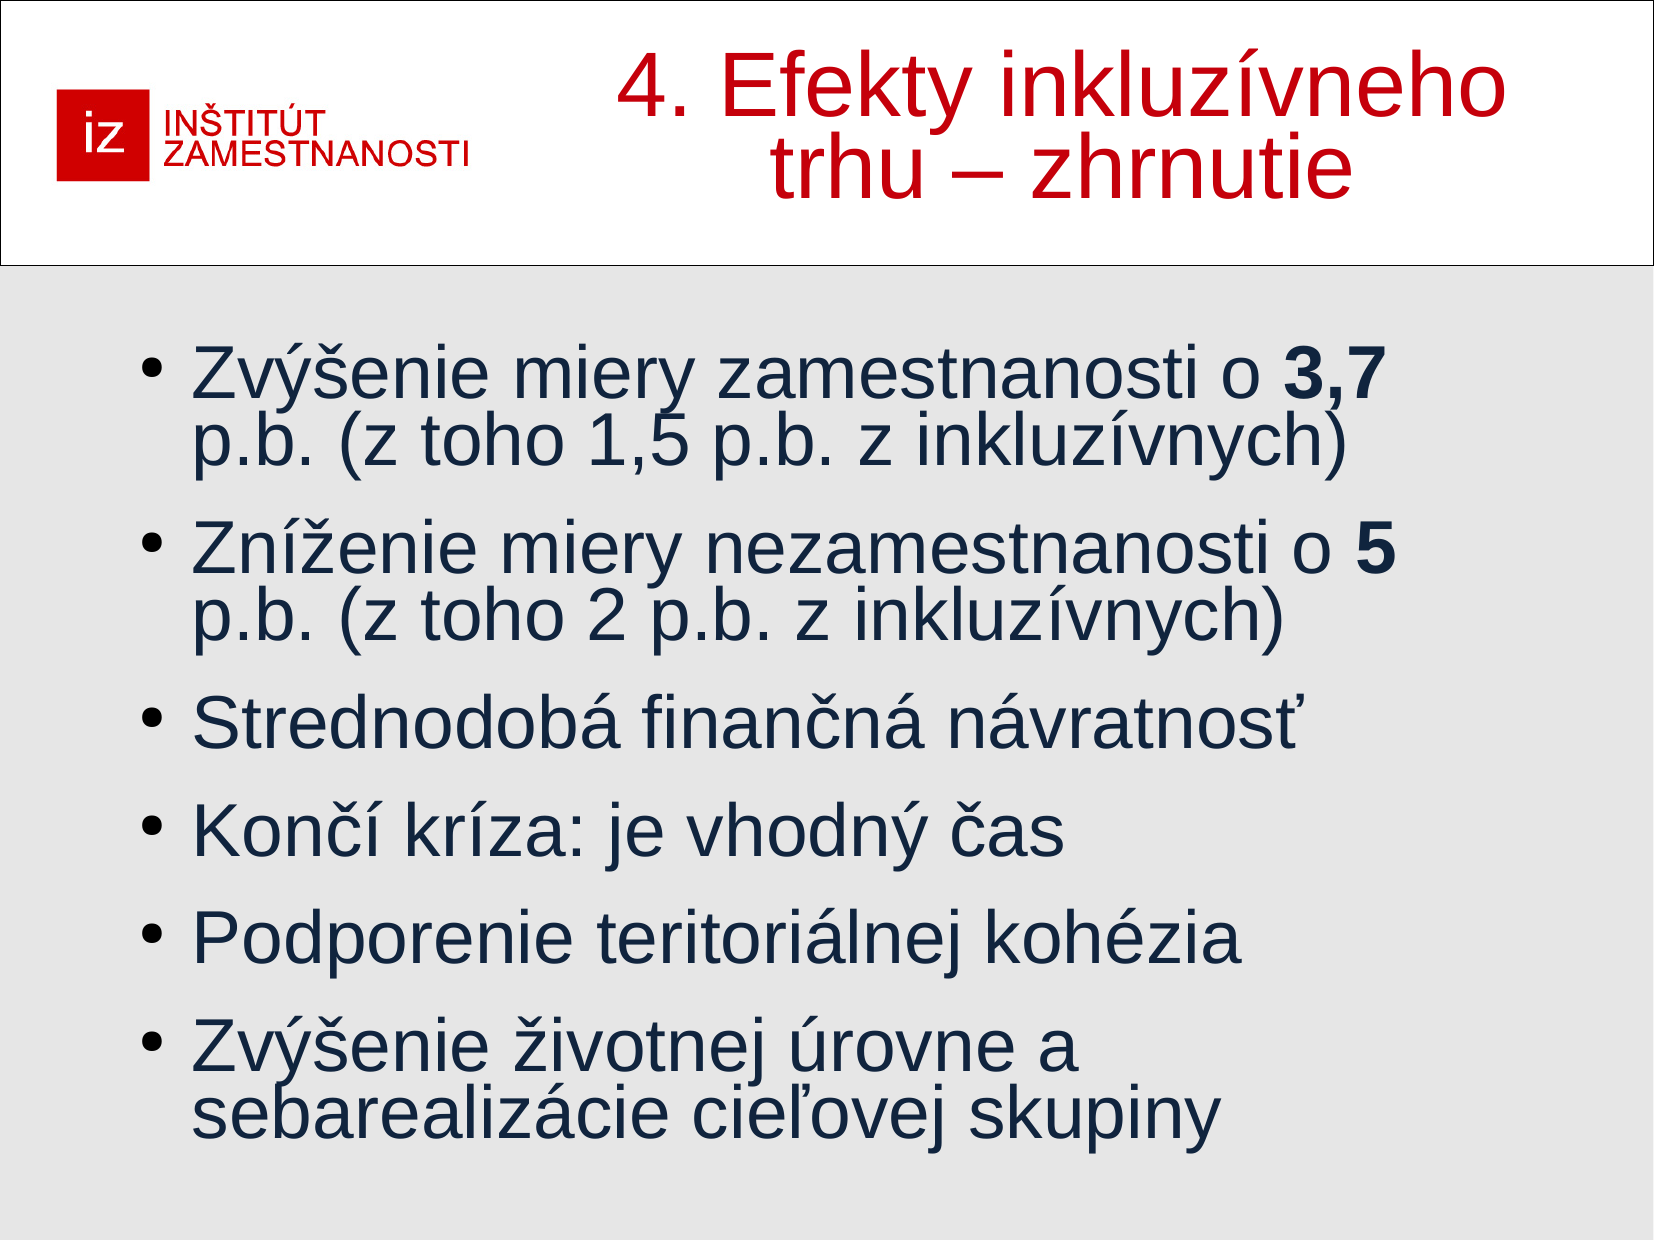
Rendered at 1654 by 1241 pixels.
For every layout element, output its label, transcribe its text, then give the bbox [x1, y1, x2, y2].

picture [5, 8, 518, 257]
list Zvýšenie miery zamestnanosti o 3,7 p.b. (z toho 1,5 p.b. z inkluzívnych) Zníženie miery nezamestnanosti o 5 p.b. (z toho 2 p.b. z inkluzívnych) Strednodobá finančná návratnosť Končí kríza: je vhodný čas Podporenie teritoriálnej kohézia Zvýšenie životnej úrovne a sebarealizácie cieľovej skupiny [121, 344, 1533, 1170]
title 4. Efekty inkluzívneho trhu – zhrnutie [561, 37, 1565, 229]
